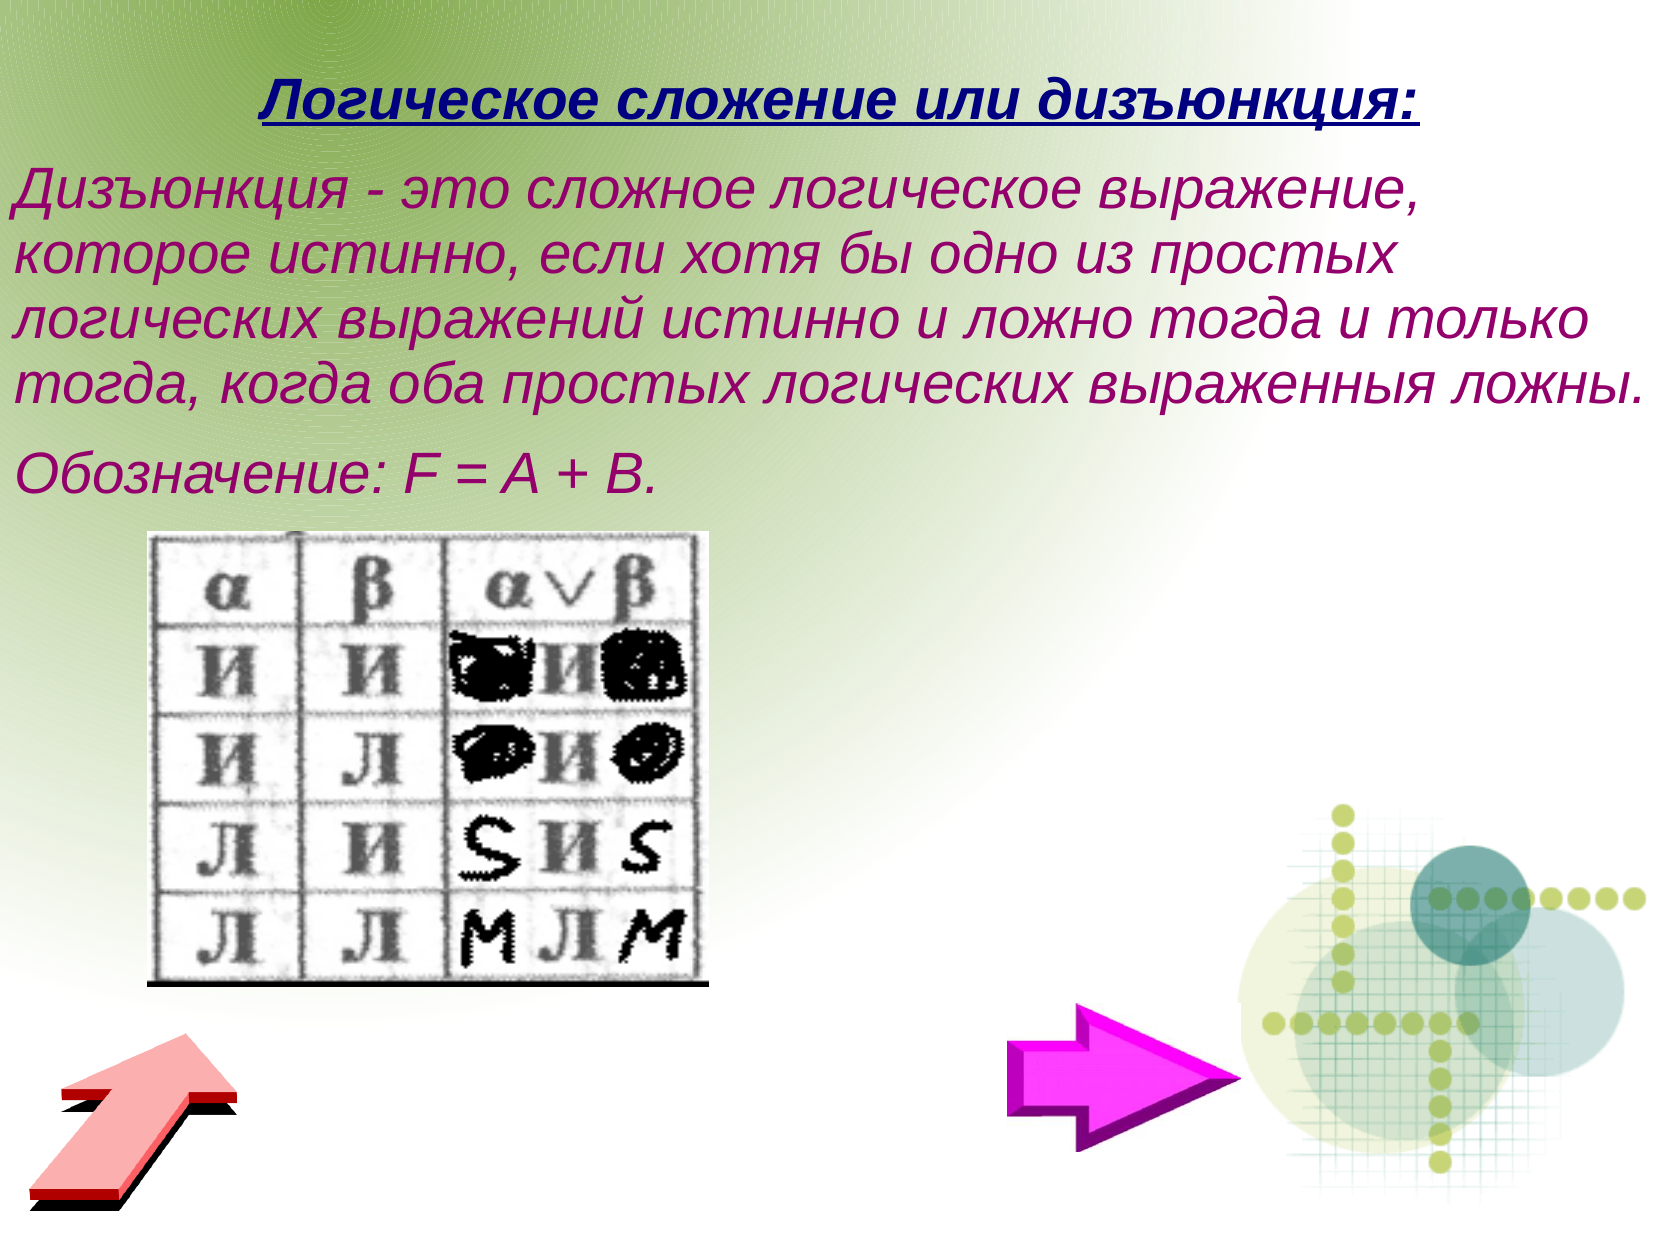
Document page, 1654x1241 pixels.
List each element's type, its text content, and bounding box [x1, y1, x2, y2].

text_box Логическое сложение или дизъюнкция: Дизъюнкция - это сложное логическое выражение, которое истинно, если хотя бы одно из простых логических выражений истинно и ложно тогда и только тогда, когда оба простых логических выраженныя ложны. Обозначение: F = A + B. [0, 59, 1654, 561]
picture [1007, 792, 1654, 1211]
picture [29, 1033, 237, 1211]
picture [147, 531, 709, 987]
